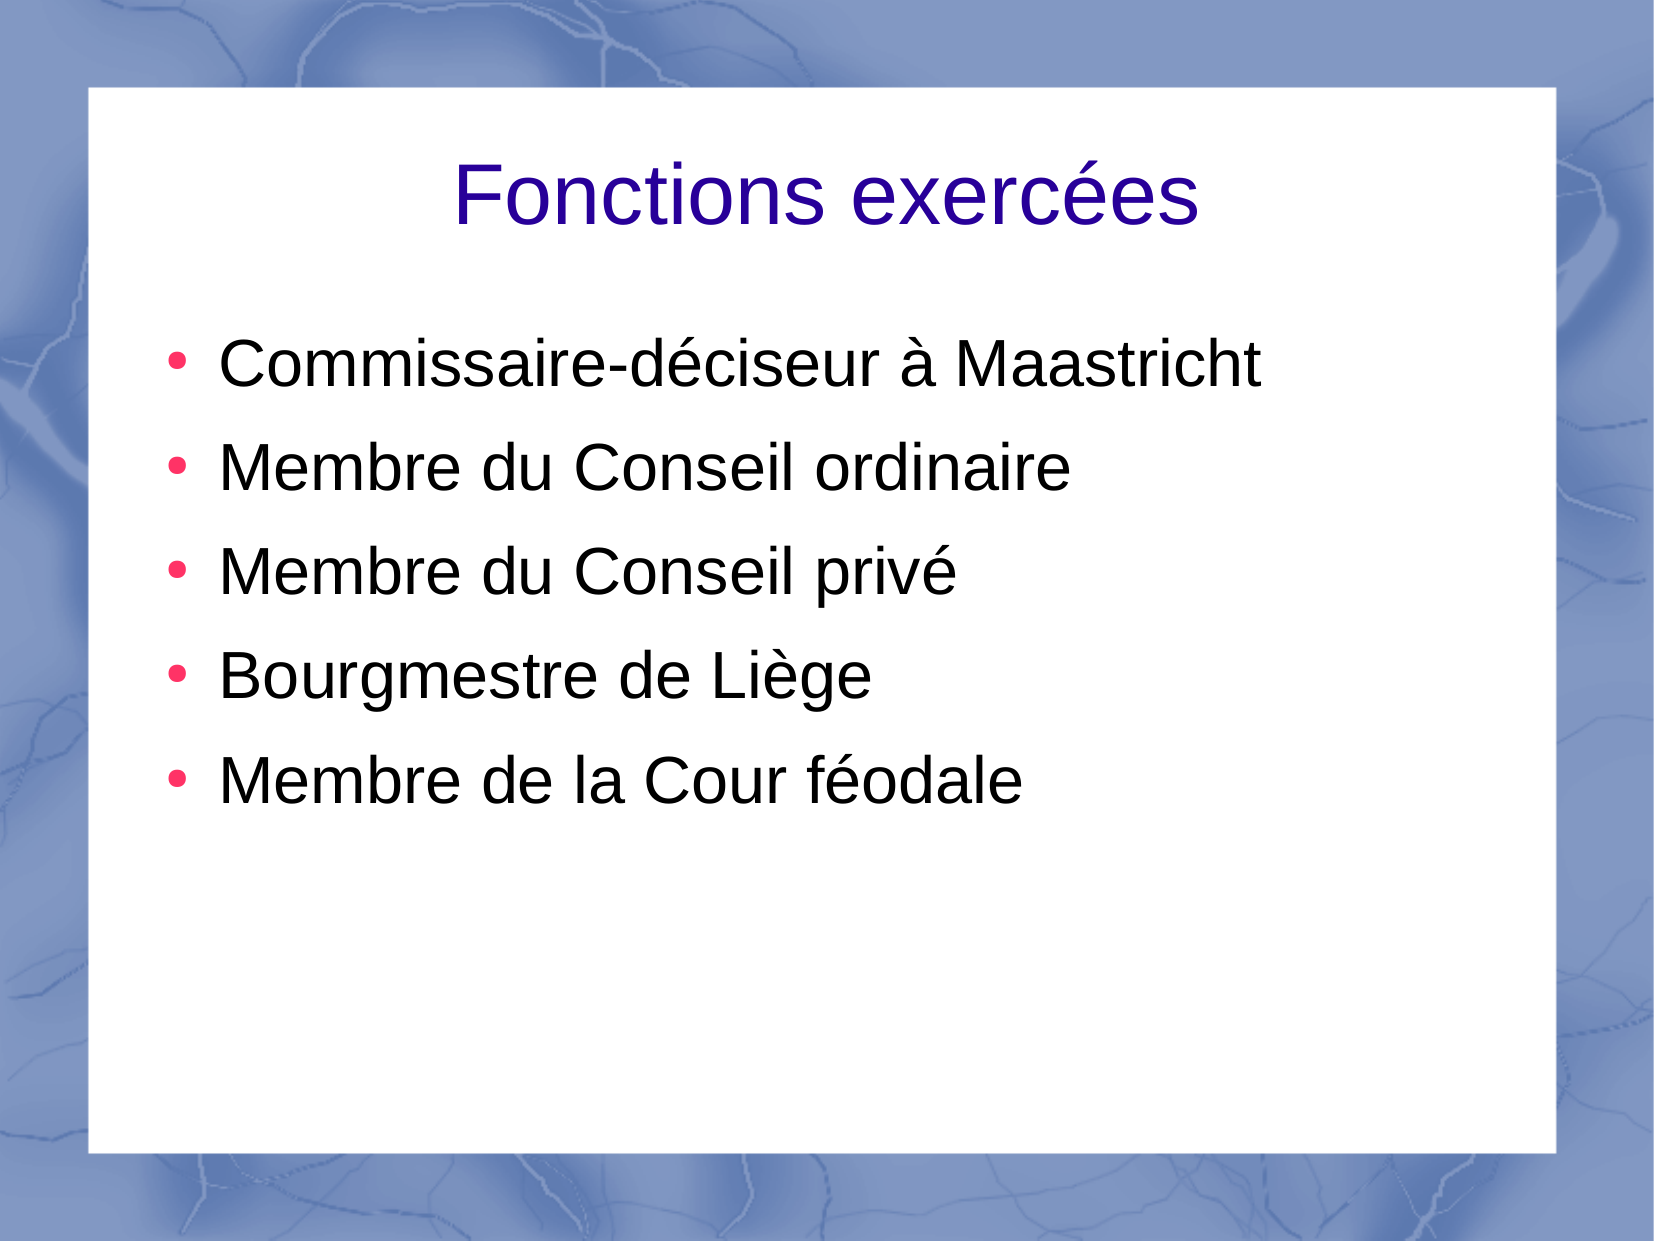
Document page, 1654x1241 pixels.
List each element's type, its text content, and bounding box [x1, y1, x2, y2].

title Fonctions exercées [118, 90, 1536, 298]
list Commissaire-déciseur à Maastricht Membre du Conseil ordinaire Membre du Conseil privé Bourgmestre de Liège Membre de la Cour féodale [147, 325, 1506, 1031]
picture [0, 0, 1654, 1241]
